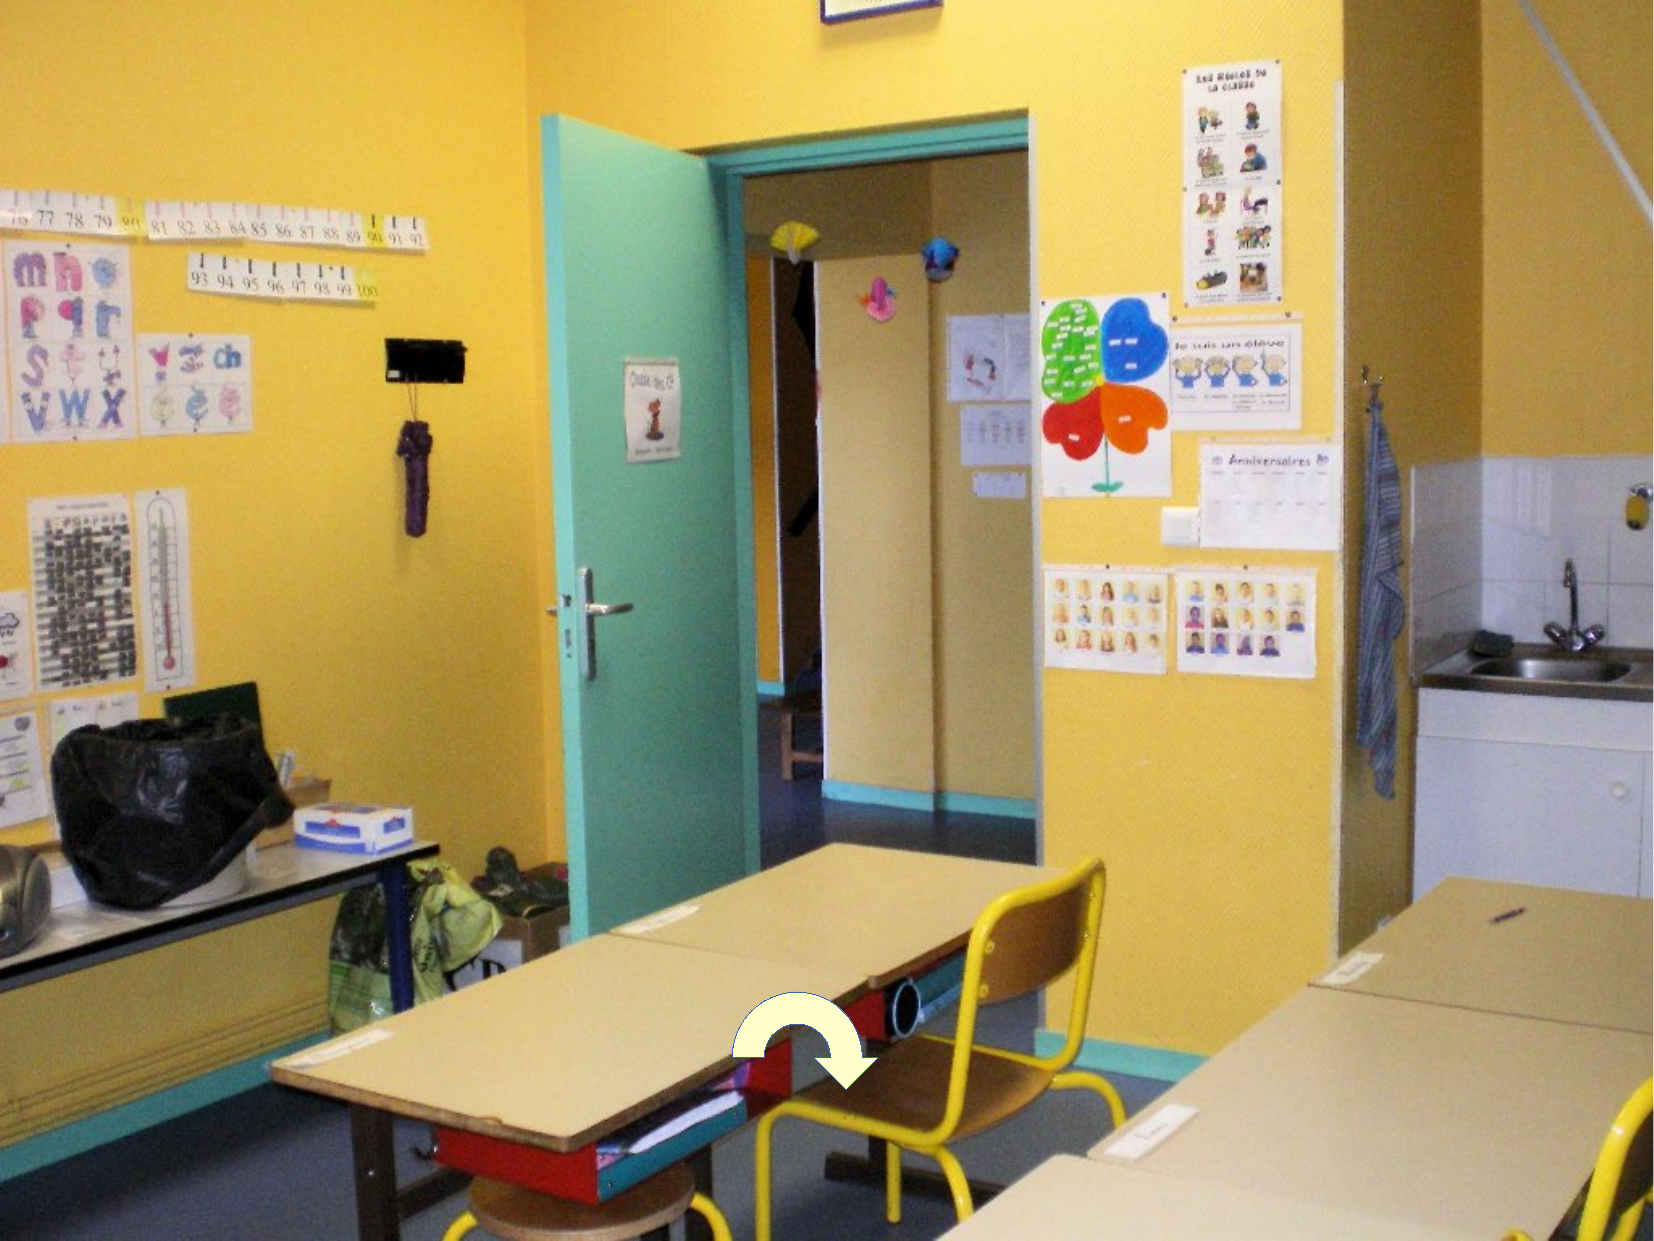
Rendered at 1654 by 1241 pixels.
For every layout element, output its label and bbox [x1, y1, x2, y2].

text_box [732, 992, 879, 1090]
picture [0, 0, 1654, 1241]
